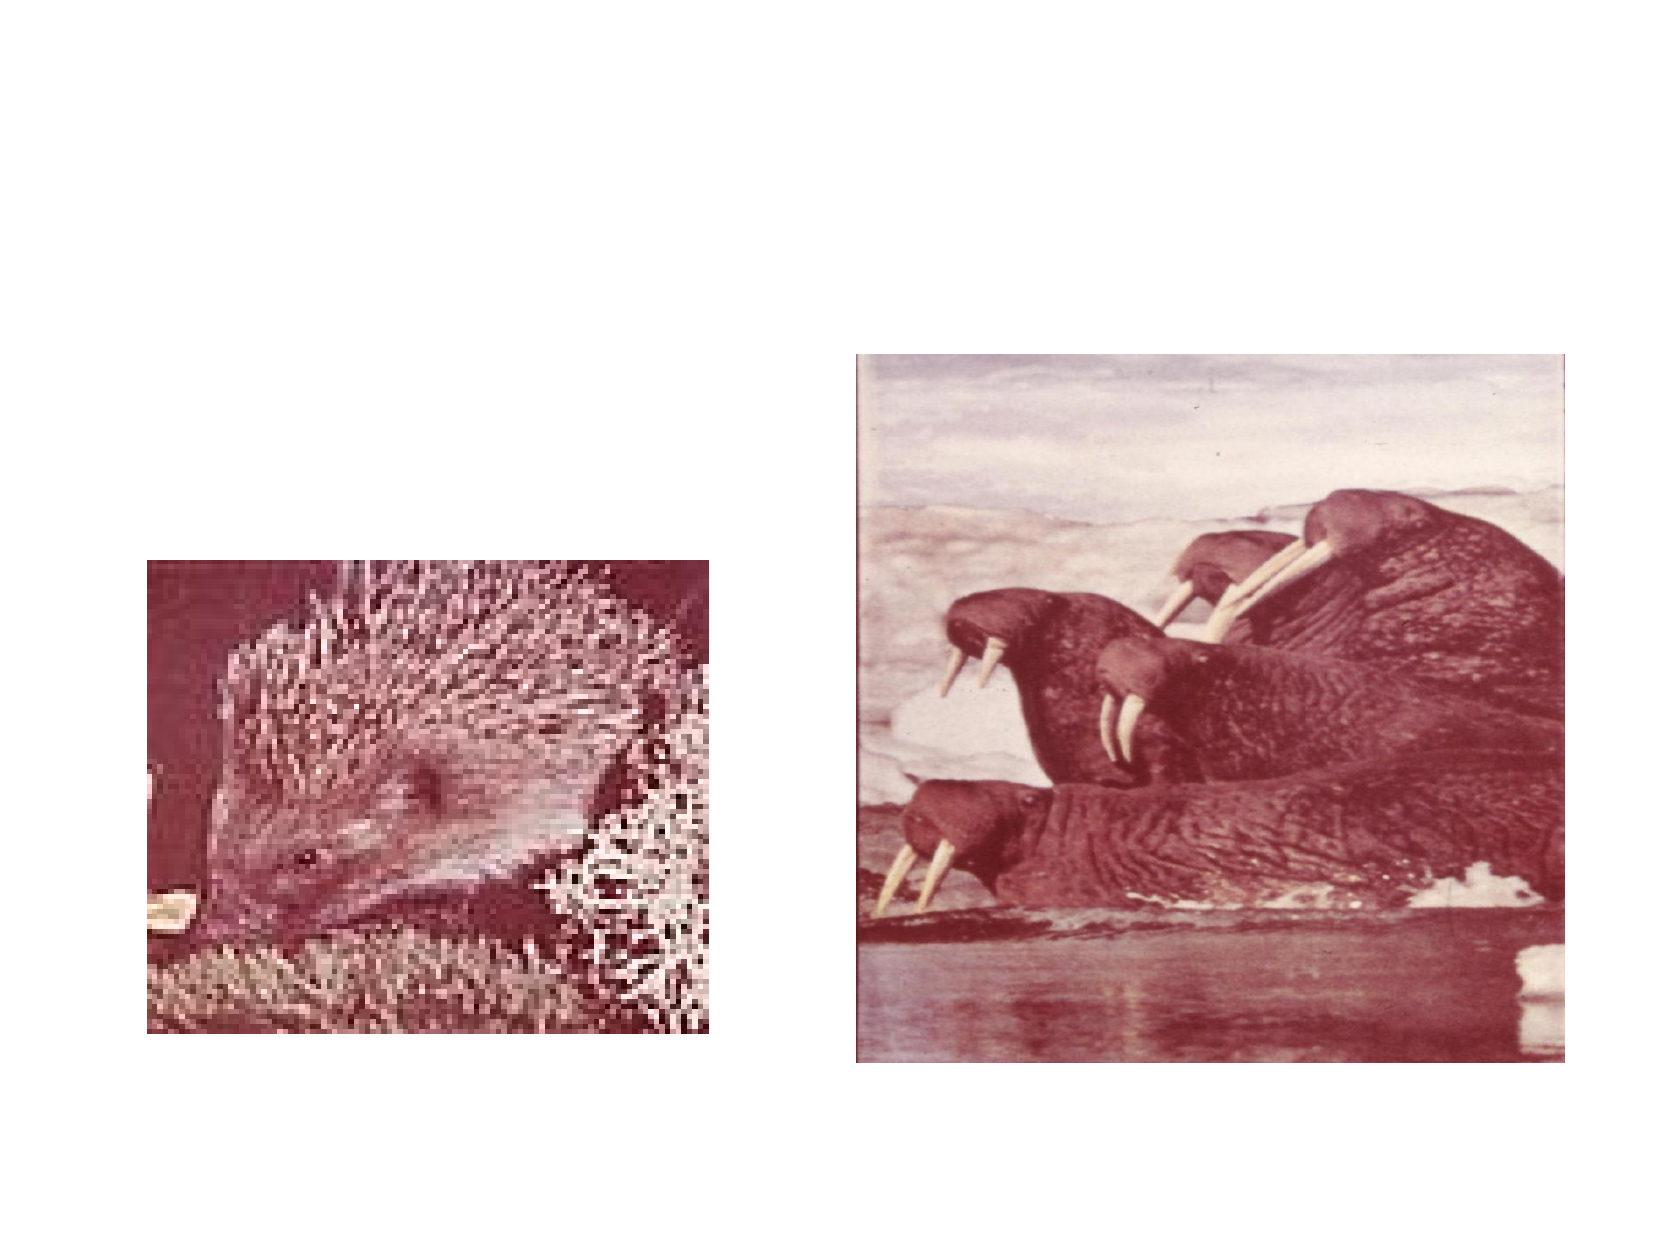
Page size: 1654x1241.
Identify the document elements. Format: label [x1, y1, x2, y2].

picture [147, 560, 709, 1034]
picture [845, 290, 1572, 1109]
